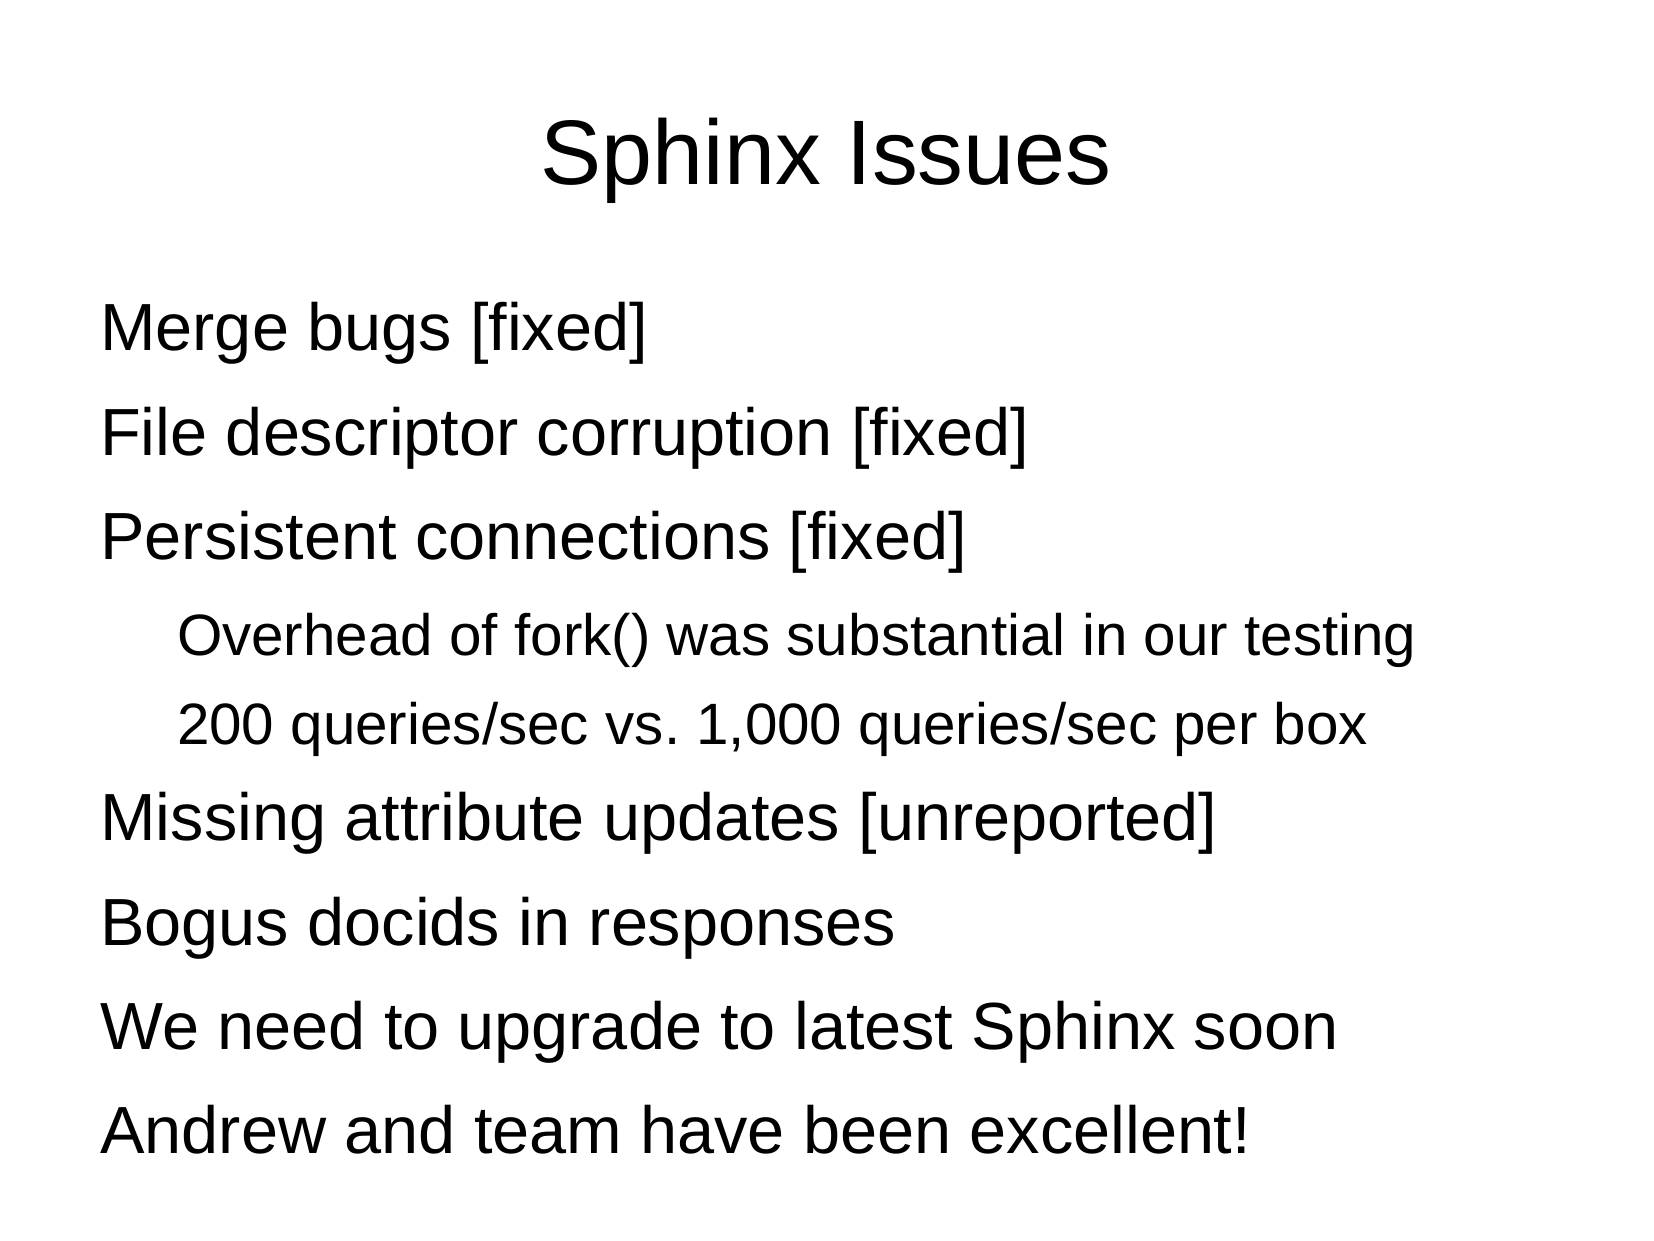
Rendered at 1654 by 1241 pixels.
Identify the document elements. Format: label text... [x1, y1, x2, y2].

title Sphinx Issues [82, 56, 1571, 250]
list Merge bugs [fixed] File descriptor corruption [fixed] Persistent connections [fixed] Overhead of fork() was substantial in our testing 200 queries/sec vs. 1,000 queries/sec per box Missing attribute updates [unreported] Bogus docids in responses We need to upgrade to latest Sphinx soon Andrew and team have been excellent! [82, 290, 1571, 1165]
